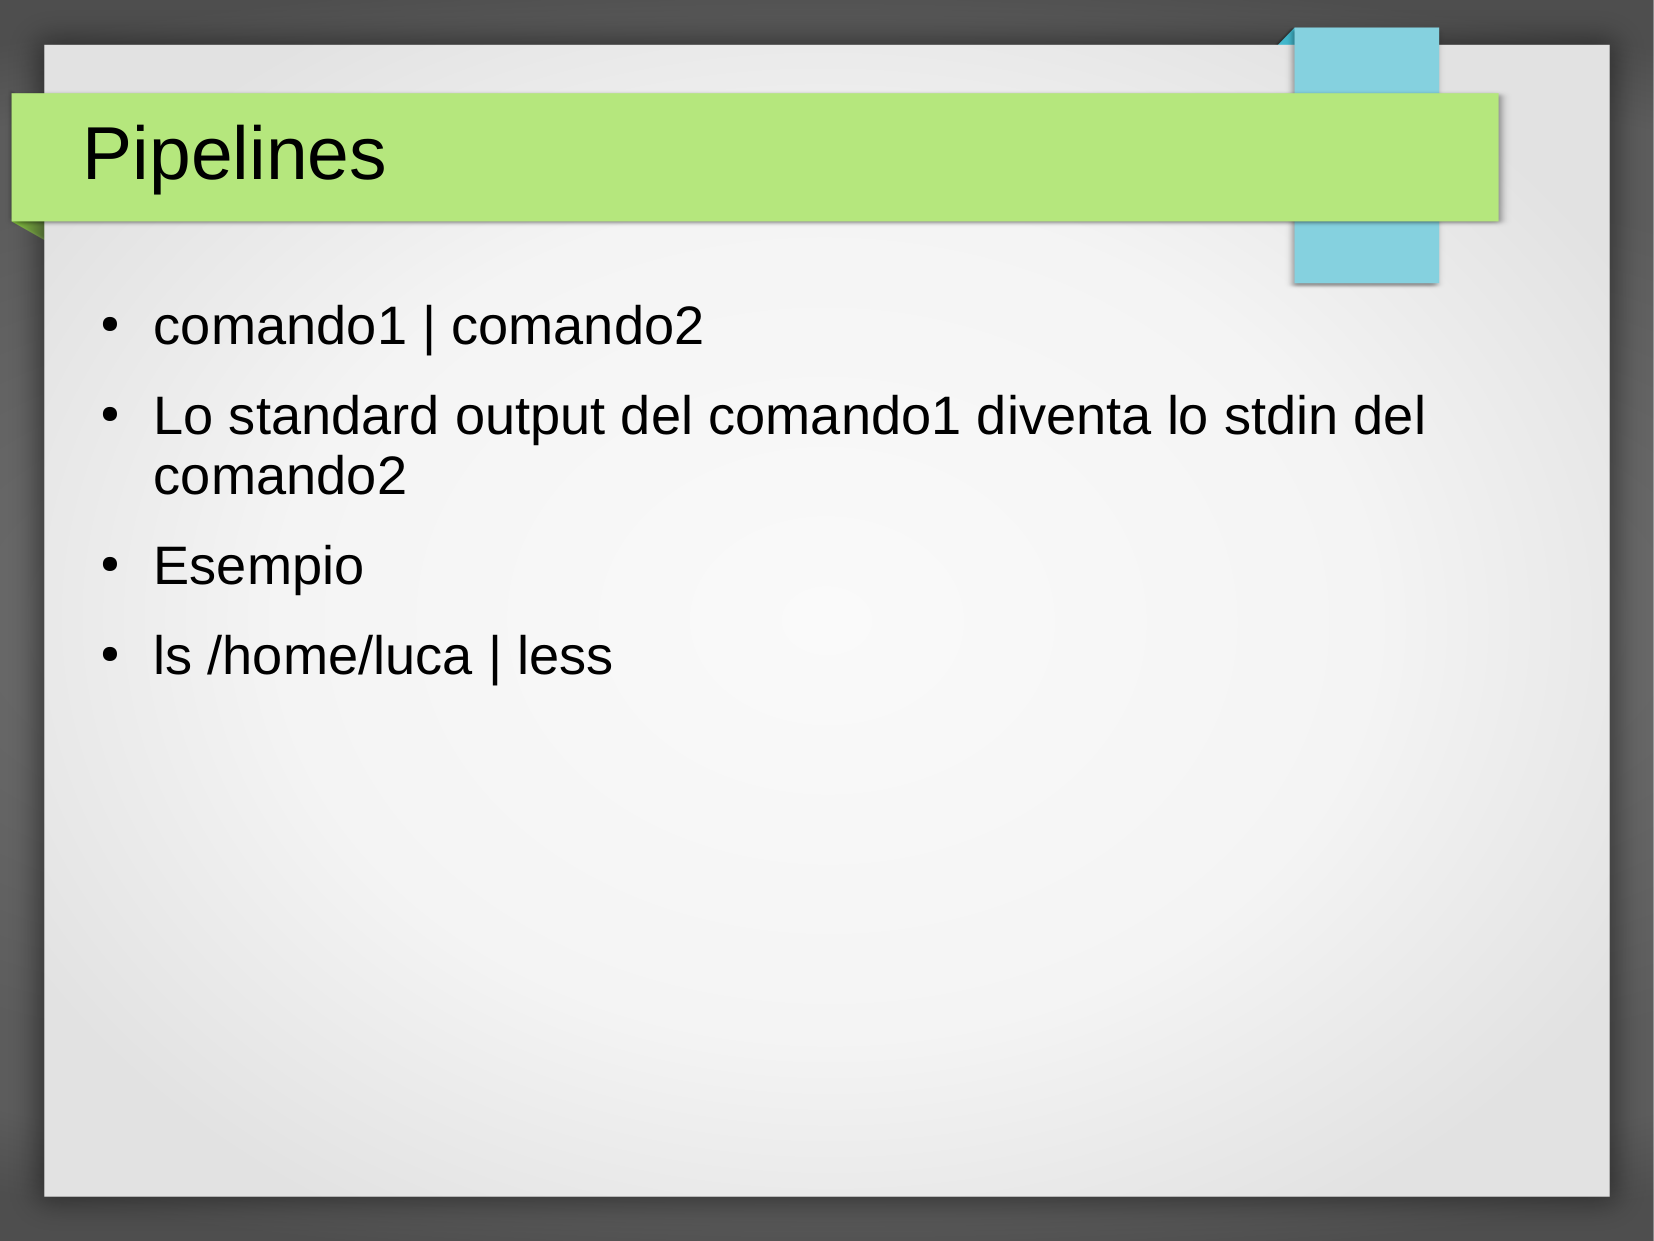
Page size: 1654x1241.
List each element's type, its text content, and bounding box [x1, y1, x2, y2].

list comando1 | comando2 Lo standard output del comando1 diventa lo stdin del comando2 Esempio ls /home/luca | less [82, 295, 1571, 1015]
title Pipelines [82, 94, 1264, 213]
picture [0, 0, 1654, 1241]
